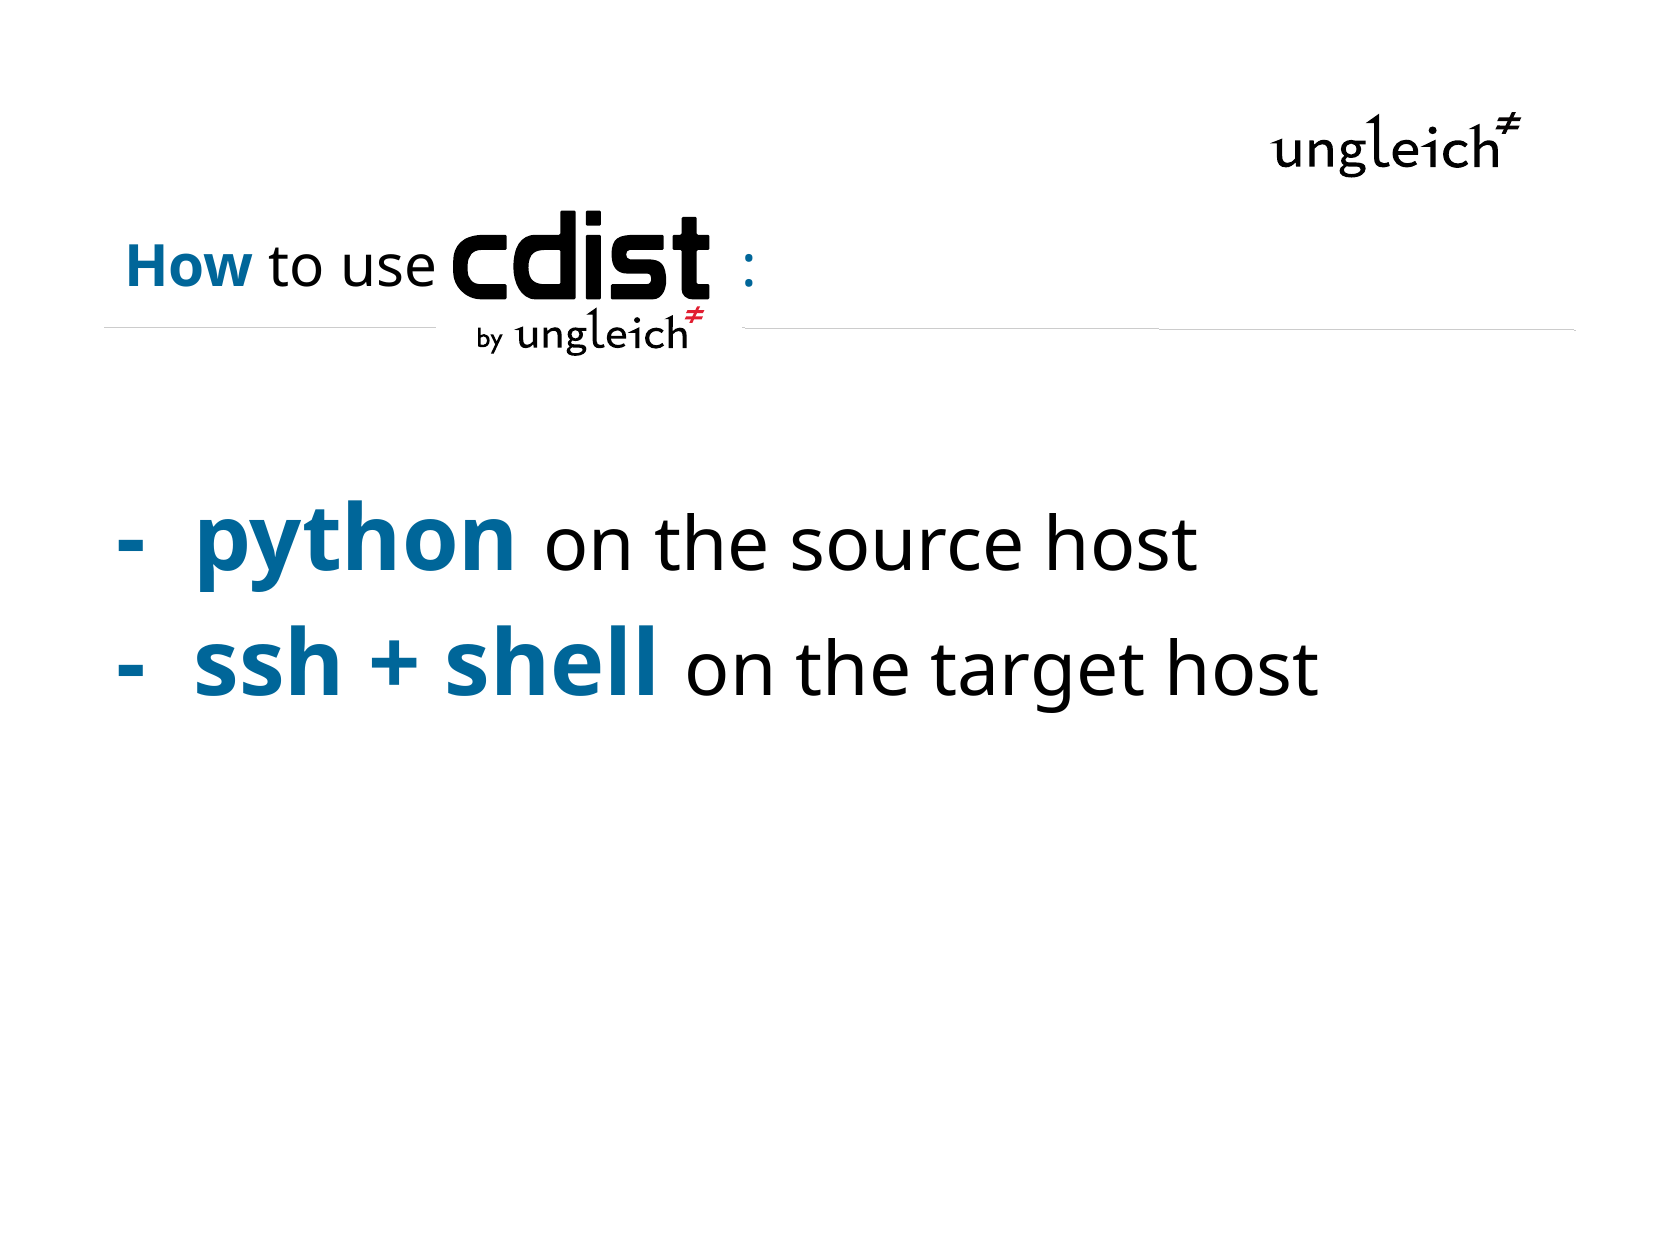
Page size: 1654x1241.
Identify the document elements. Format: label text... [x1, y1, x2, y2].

title How to use : [48, 160, 1537, 368]
picture [448, 176, 722, 369]
text_box - python on the source host - ssh + shell on the target host [116, 300, 1654, 1021]
